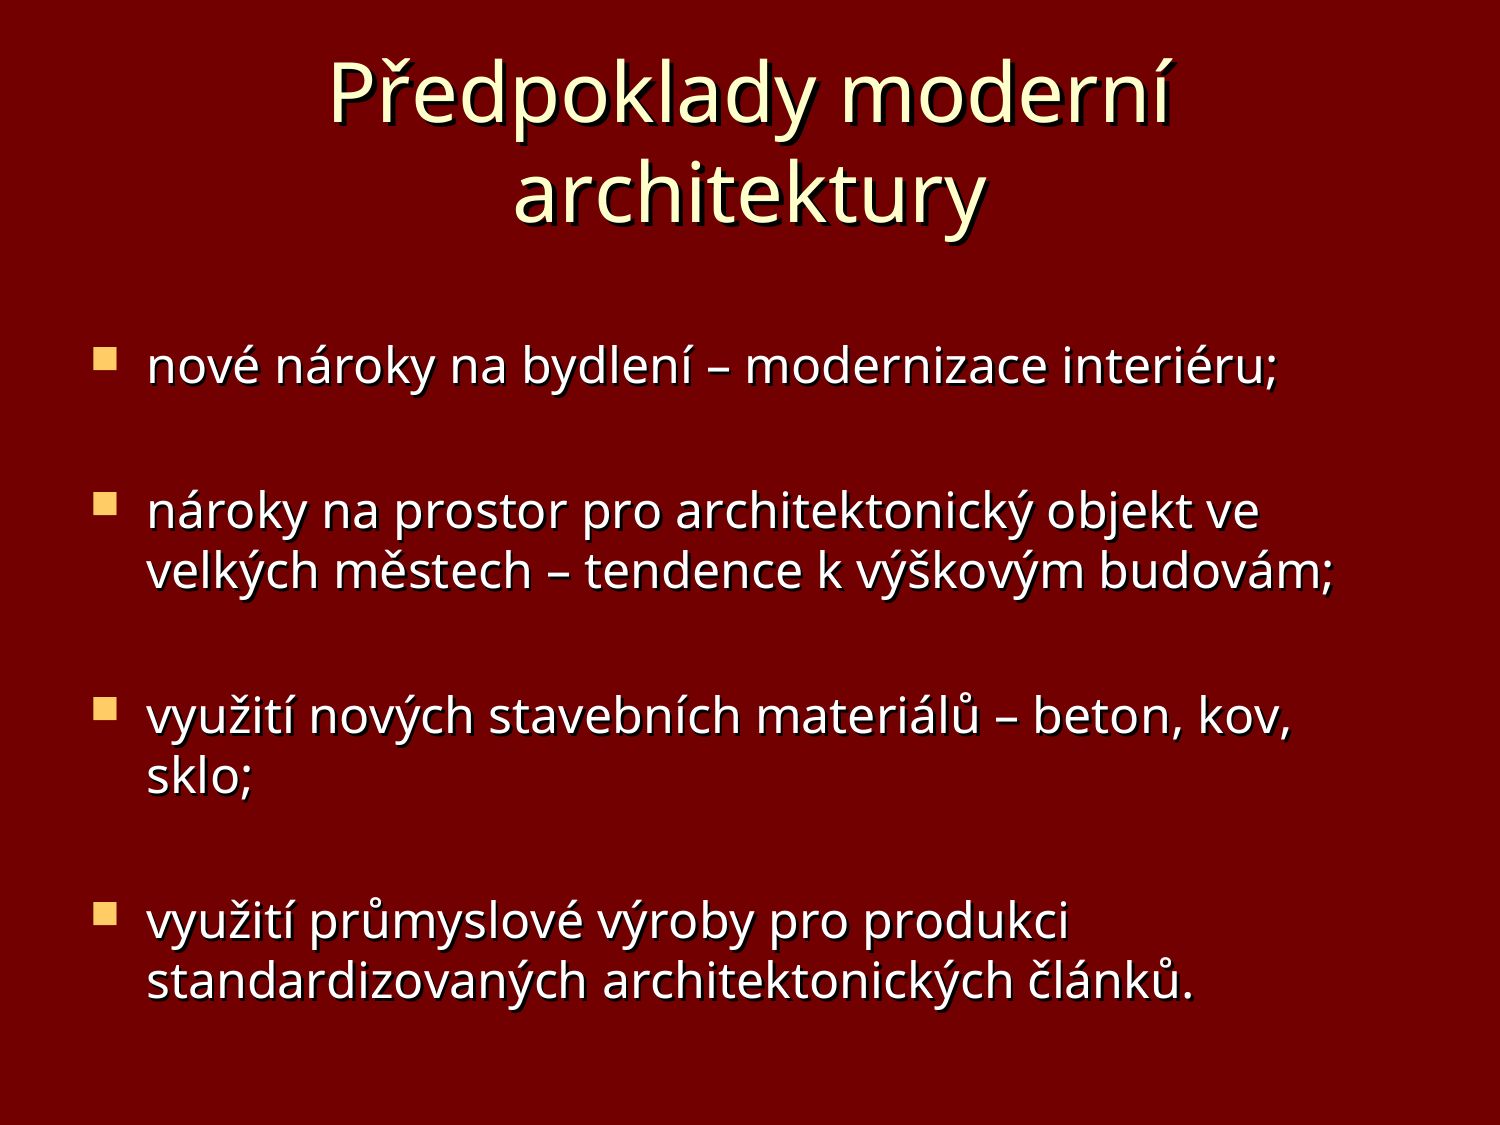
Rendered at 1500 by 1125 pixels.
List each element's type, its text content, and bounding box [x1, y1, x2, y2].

list nové nároky na bydlení – modernizace interiéru; nároky na prostor pro architektonický objekt ve velkých městech – tendence k výškovým budovám; využití nových stavebních materiálů – beton, kov, sklo; využití průmyslové výroby pro produkci standardizovaných architektonických článků. [75, 326, 1426, 1083]
title Předpoklady moderní architektury [75, 45, 1426, 233]
